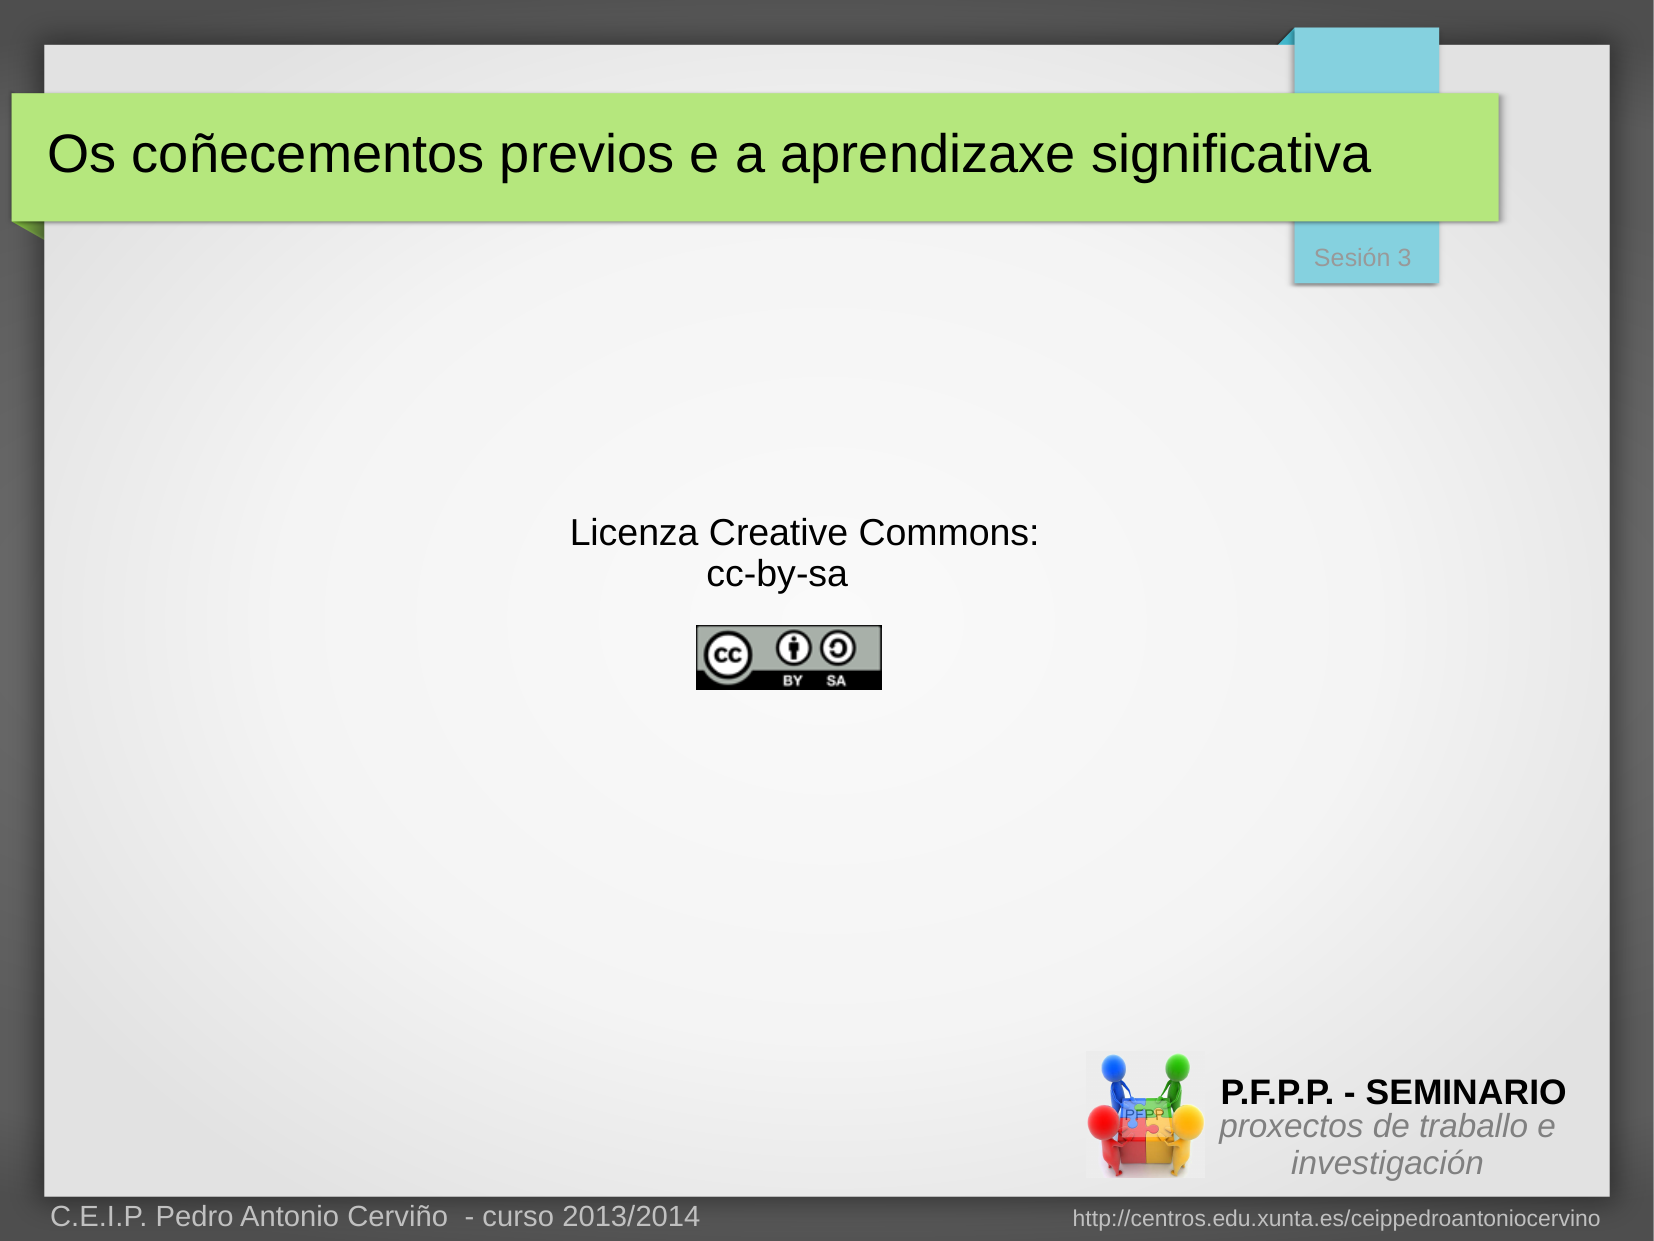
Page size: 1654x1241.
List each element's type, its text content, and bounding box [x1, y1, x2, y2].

picture [0, 0, 1654, 1241]
subtitle P.F.P.P. - SEMINARIO [1205, 1062, 1630, 1123]
text_box Licenza Creative Commons: cc-by-sa [555, 503, 1323, 645]
text_box proxectos de traballo e investigación [1192, 1106, 1583, 1182]
title Os coñecementos previos e a aprendizaxe significativa [47, 94, 1430, 213]
text_box C.E.I.P. Pedro Antonio Cerviño - curso 2013/2014 http://centros.edu.xunta.es/ceippedroantoniocervino [35, 1192, 1630, 1241]
text_box Sesión 3 [1299, 236, 1430, 280]
